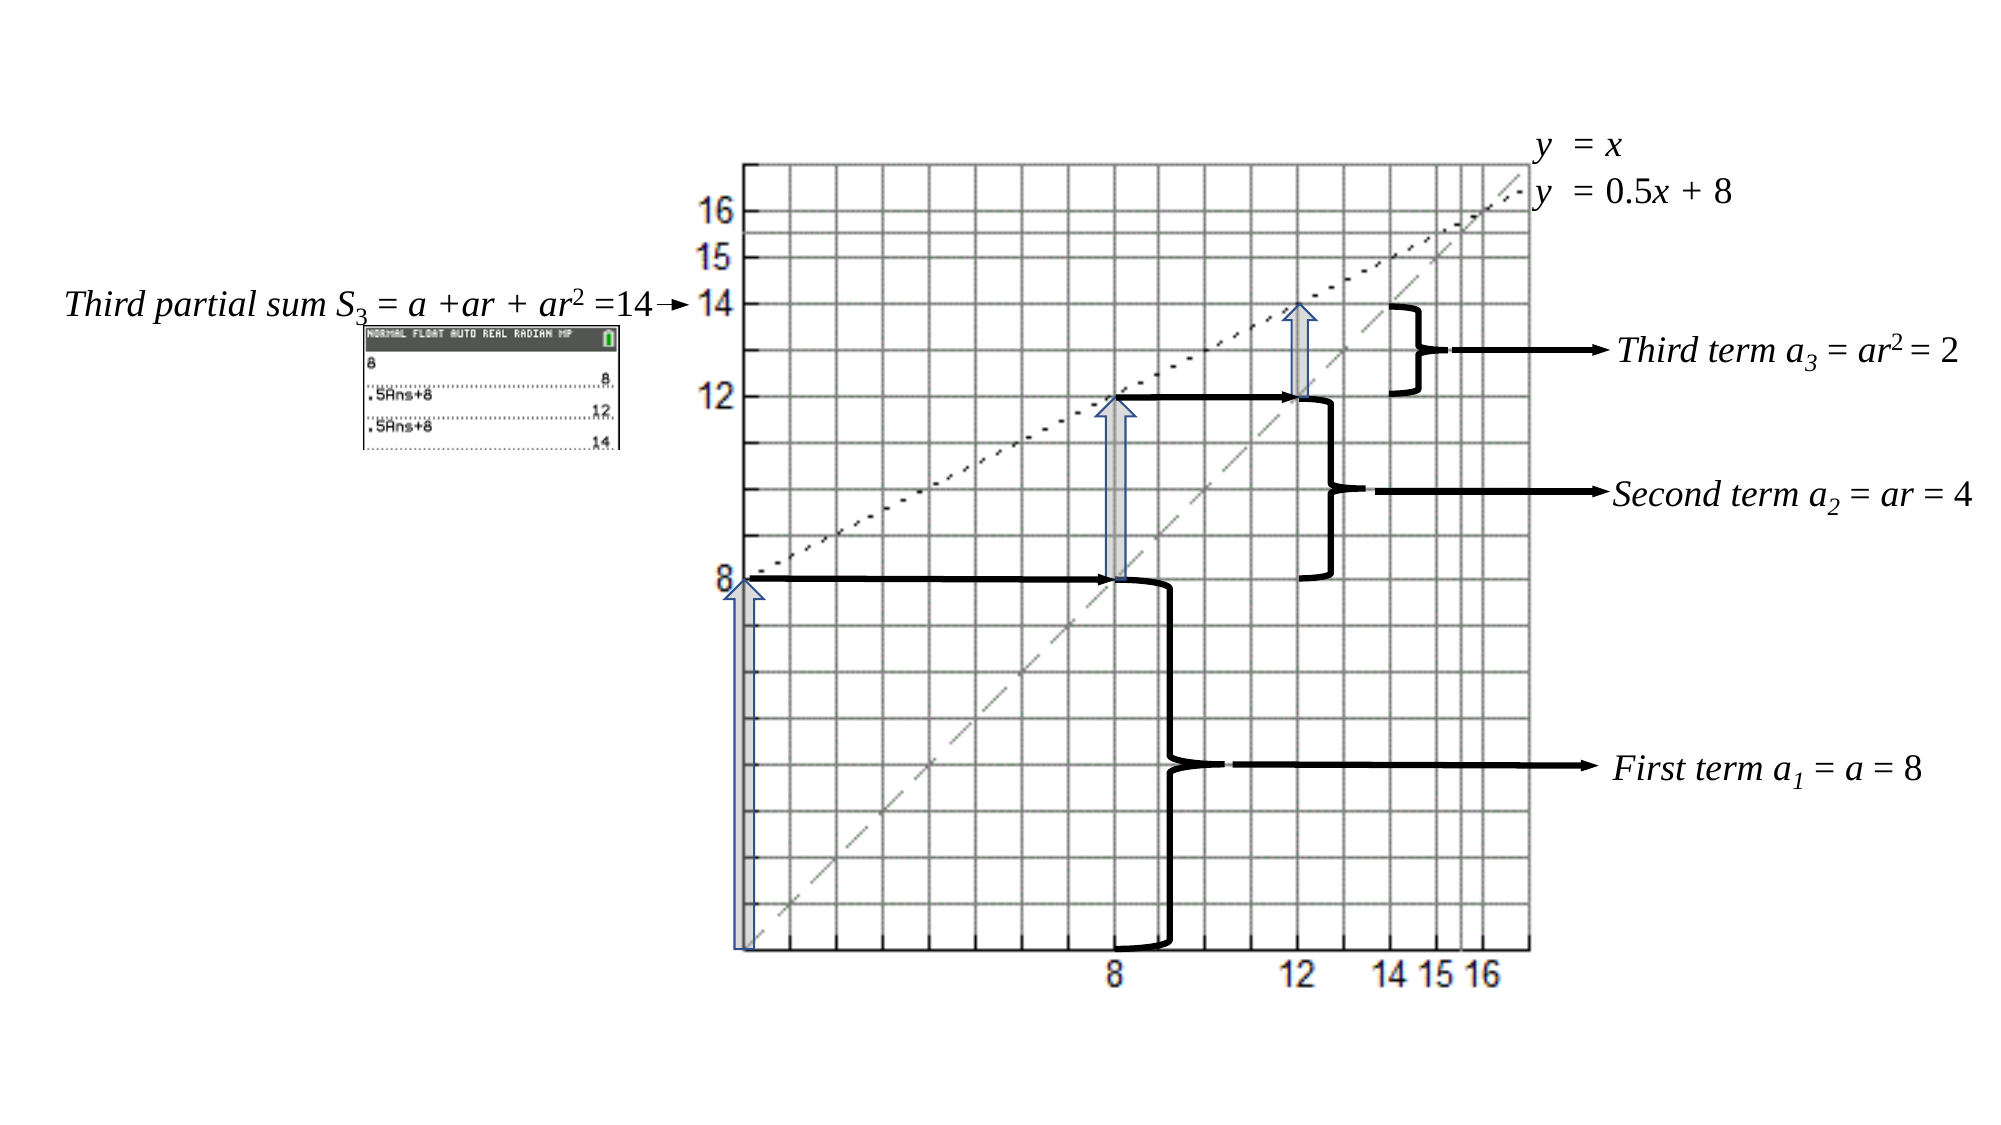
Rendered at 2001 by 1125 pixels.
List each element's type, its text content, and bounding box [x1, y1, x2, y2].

text_box Second term a2 = ar = 4 [1597, 461, 2000, 522]
text_box y = 0.5x + 8 [1510, 172, 2000, 219]
text_box [724, 579, 764, 950]
text_box [1283, 303, 1316, 398]
text_box y = x [1510, 111, 2000, 172]
text_box Third partial sum S3 = a +ar + ar2 =14 [48, 271, 690, 332]
text_box [1096, 397, 1136, 580]
picture [363, 332, 620, 450]
text_box First term a1 = a = 8 [1597, 735, 2000, 796]
picture [645, 66, 1627, 1048]
text_box Third term a3 = ar2 = 2 [1601, 317, 2000, 378]
